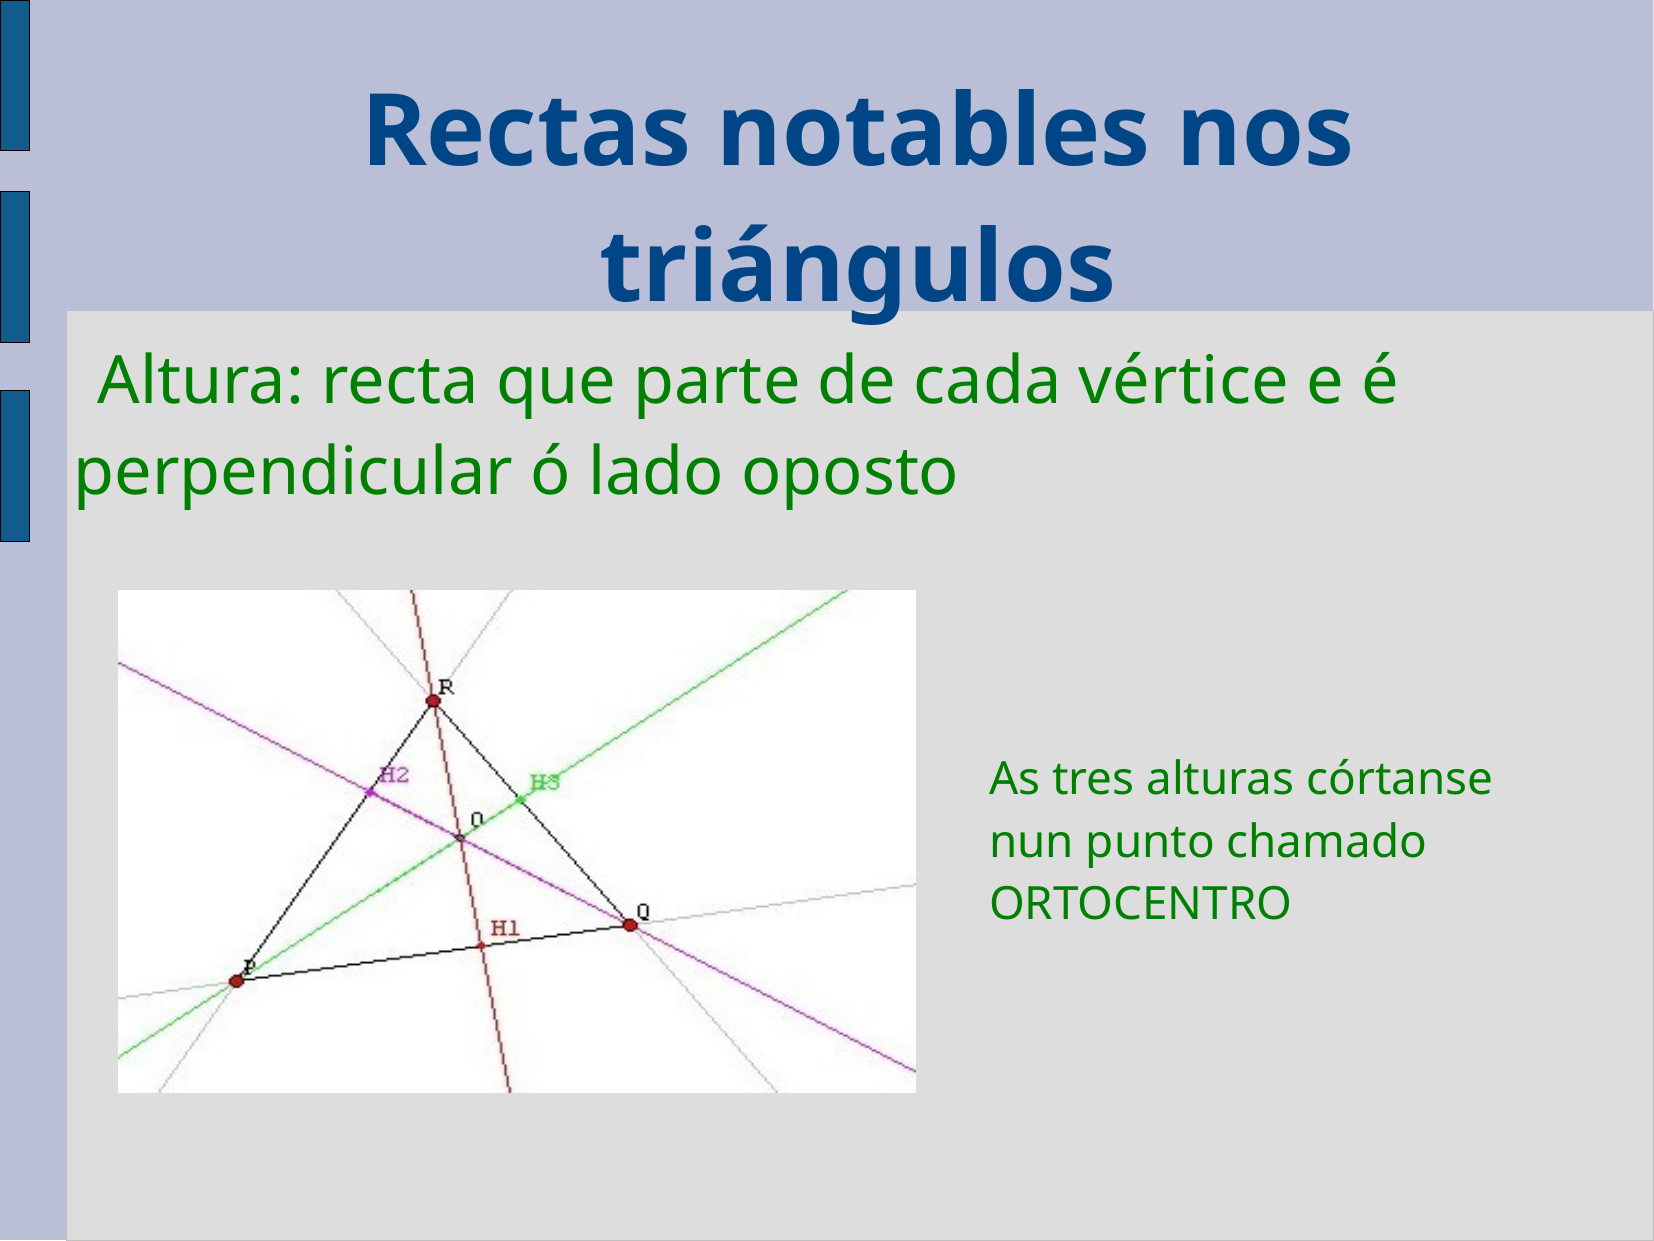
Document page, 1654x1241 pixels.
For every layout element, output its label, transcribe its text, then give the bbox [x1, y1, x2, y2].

text_box Altura: recta que parte de cada vértice e é perpendicular ó lado oposto [59, 324, 1654, 526]
title Rectas notables nos triángulos [121, 98, 1595, 291]
picture [118, 590, 916, 1093]
text_box As tres alturas córtanse nun punto chamado ORTOCENTRO [974, 738, 1595, 945]
